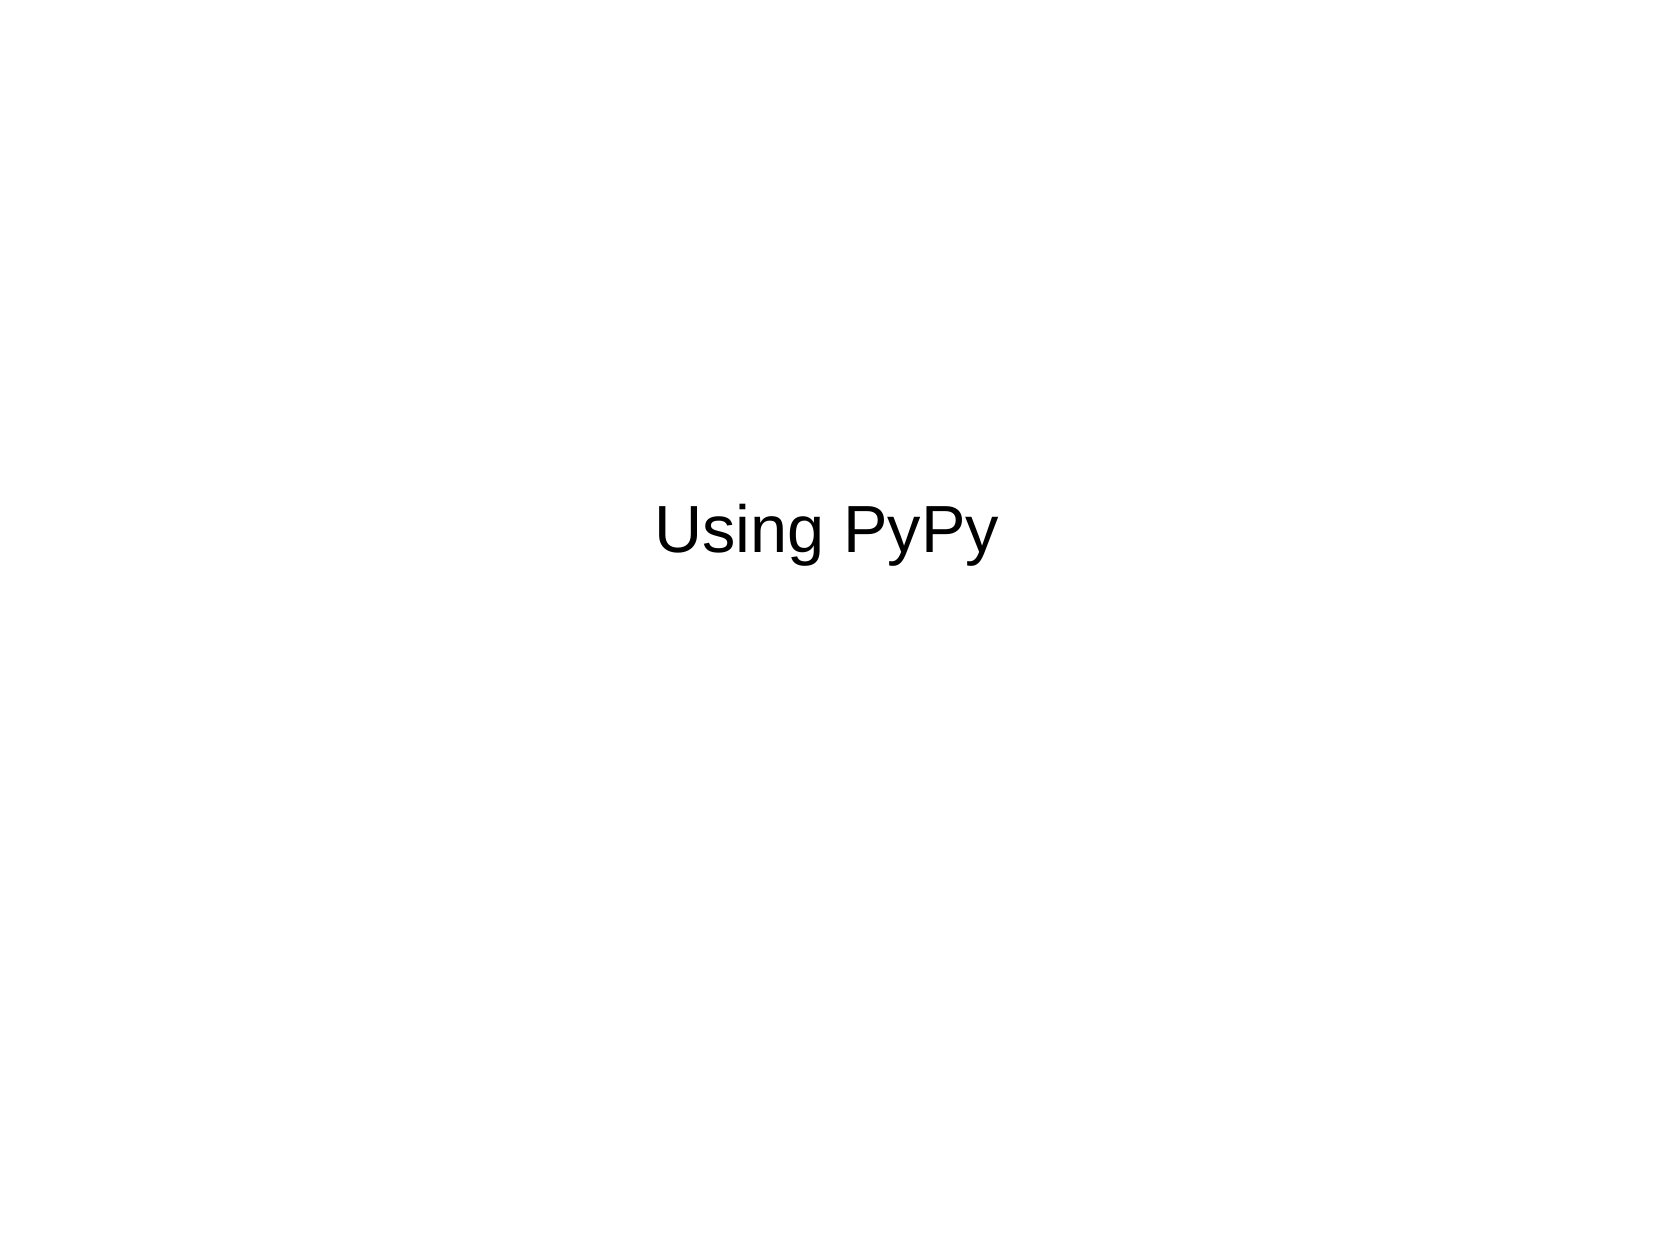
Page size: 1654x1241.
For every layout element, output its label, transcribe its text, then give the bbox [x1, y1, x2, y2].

subtitle Using PyPy [82, 49, 1571, 1010]
